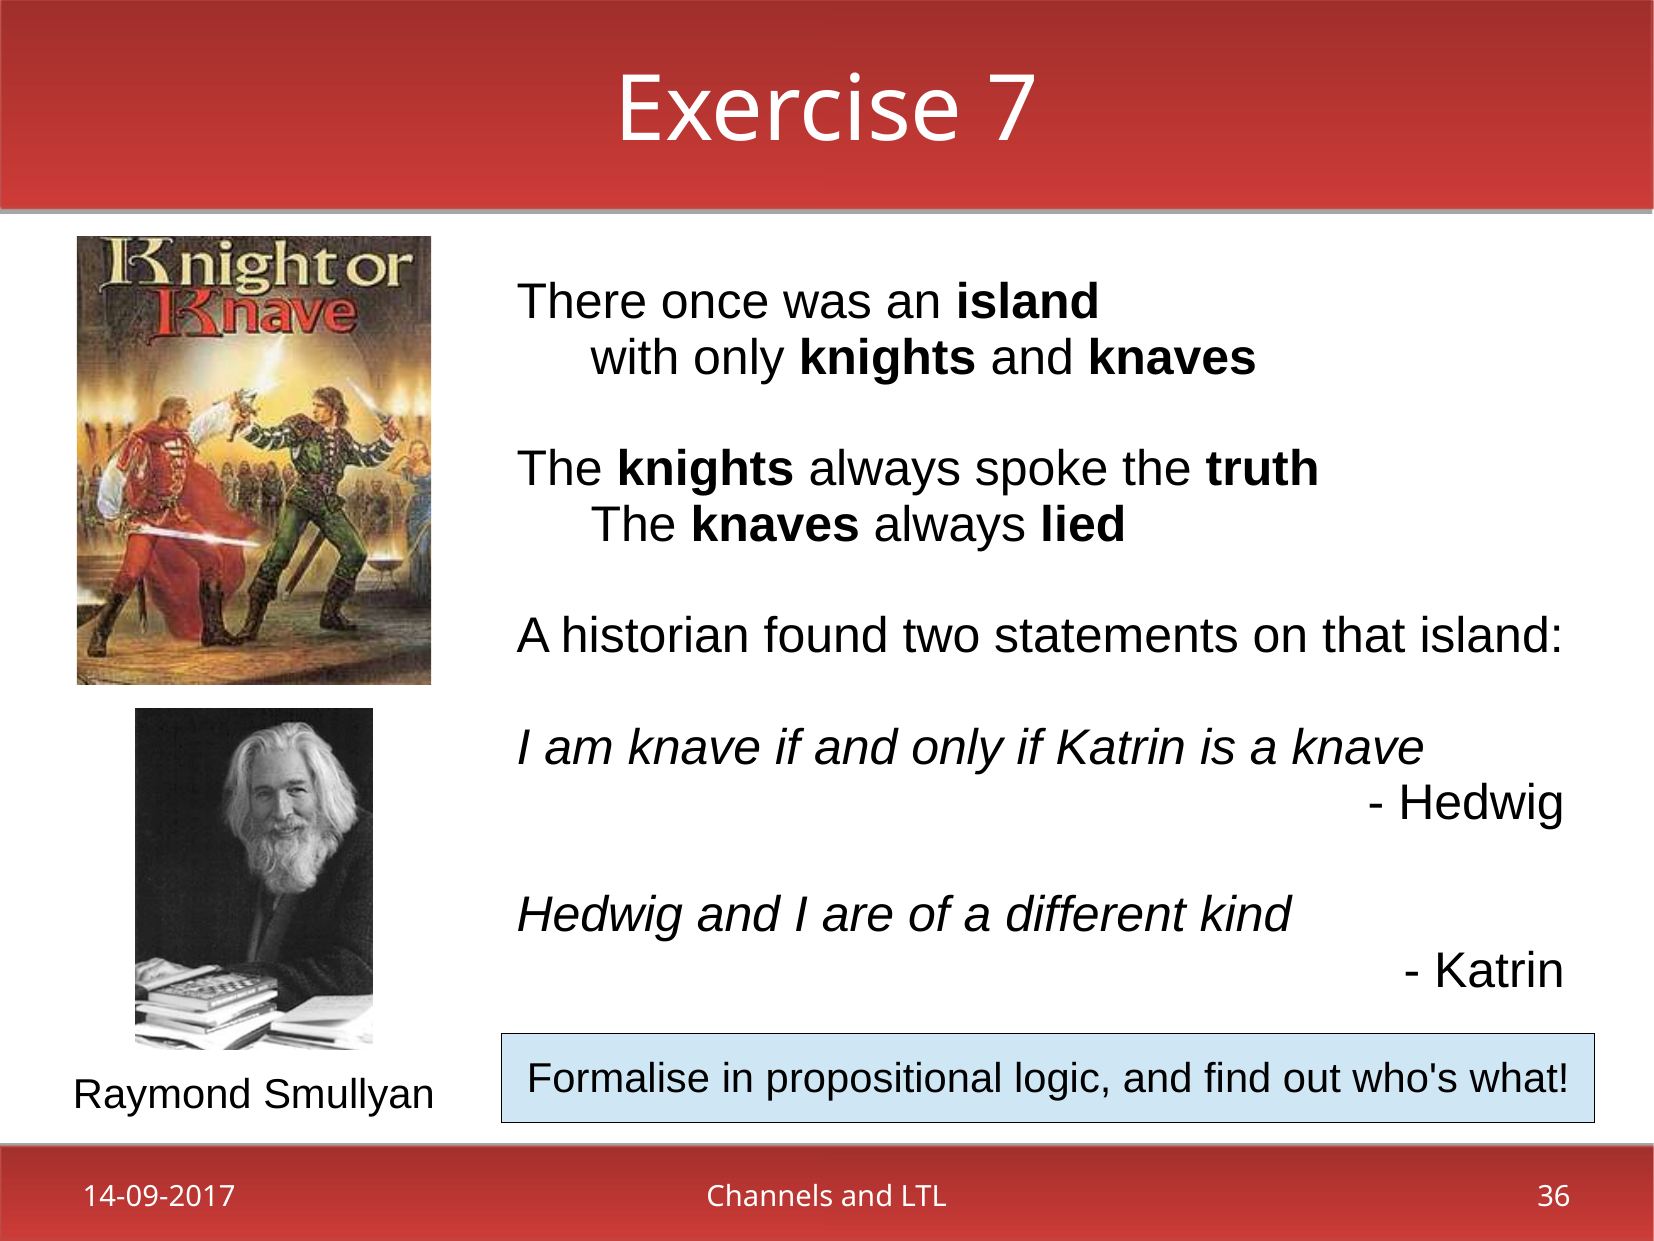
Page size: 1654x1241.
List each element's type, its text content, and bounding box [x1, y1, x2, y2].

picture [0, 1143, 1654, 1241]
picture [0, 0, 1654, 214]
text_box Formalise in propositional logic, and find out who's what! [501, 1033, 1595, 1123]
picture [76, 236, 432, 685]
text_box There once was an island with only knights and knaves The knights always spoke the truth The knaves always lied A historian found two statements on that island: I am knave if and only if Katrin is a knave - Hedwig Hedwig and I are of a different kind - Katrin [501, 265, 1580, 1006]
text_box Raymond Smullyan [58, 1062, 450, 1125]
picture [135, 708, 373, 1050]
title Exercise 7 [59, 31, 1595, 178]
